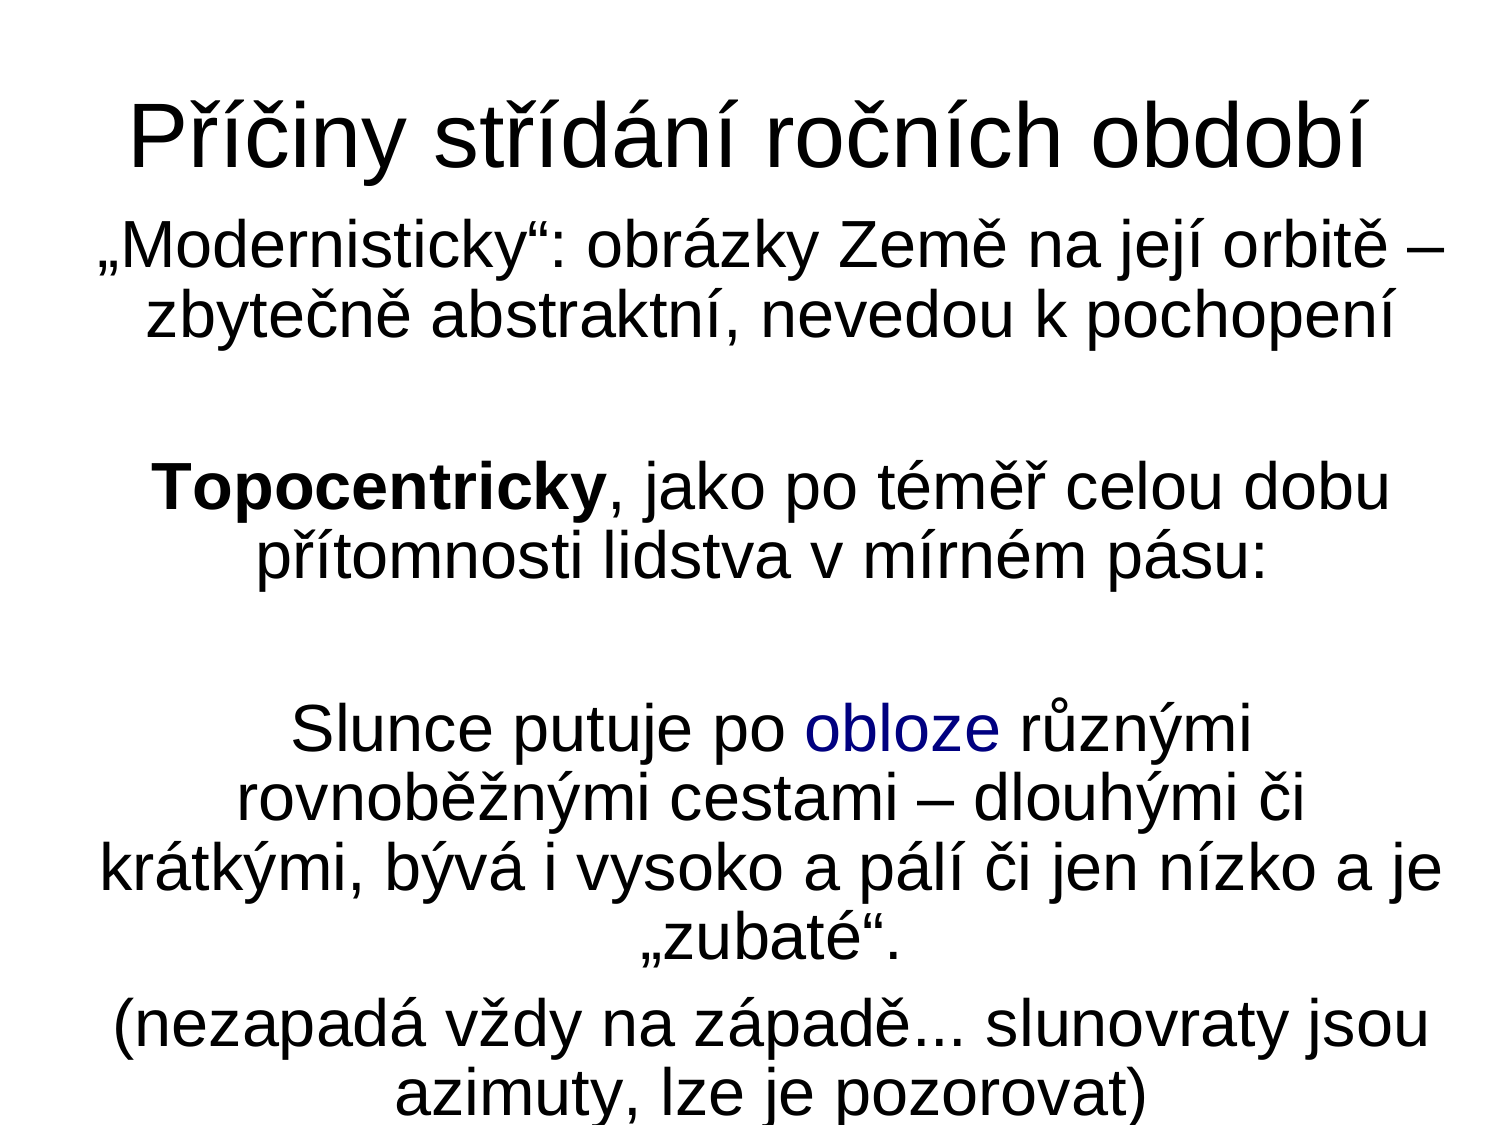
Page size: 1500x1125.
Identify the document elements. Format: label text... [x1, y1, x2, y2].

title Příčiny střídání ročních období [75, 21, 1425, 257]
subtitle „Modernisticky“: obrázky Země na její orbitě – zbytečně abstraktní, nevedou k pochopení Topocentricky, jako po téměř celou dobu přítomnosti lidstva v mírném pásu: Slunce putuje po obloze různými rovnoběžnými cestami – dlouhými či krátkými, bývá i vysoko a pálí či jen nízko a je „zubaté“. (nezapadá vždy na západě... slunovraty jsou azimuty, lze je pozorovat) [97, 209, 1447, 1125]
